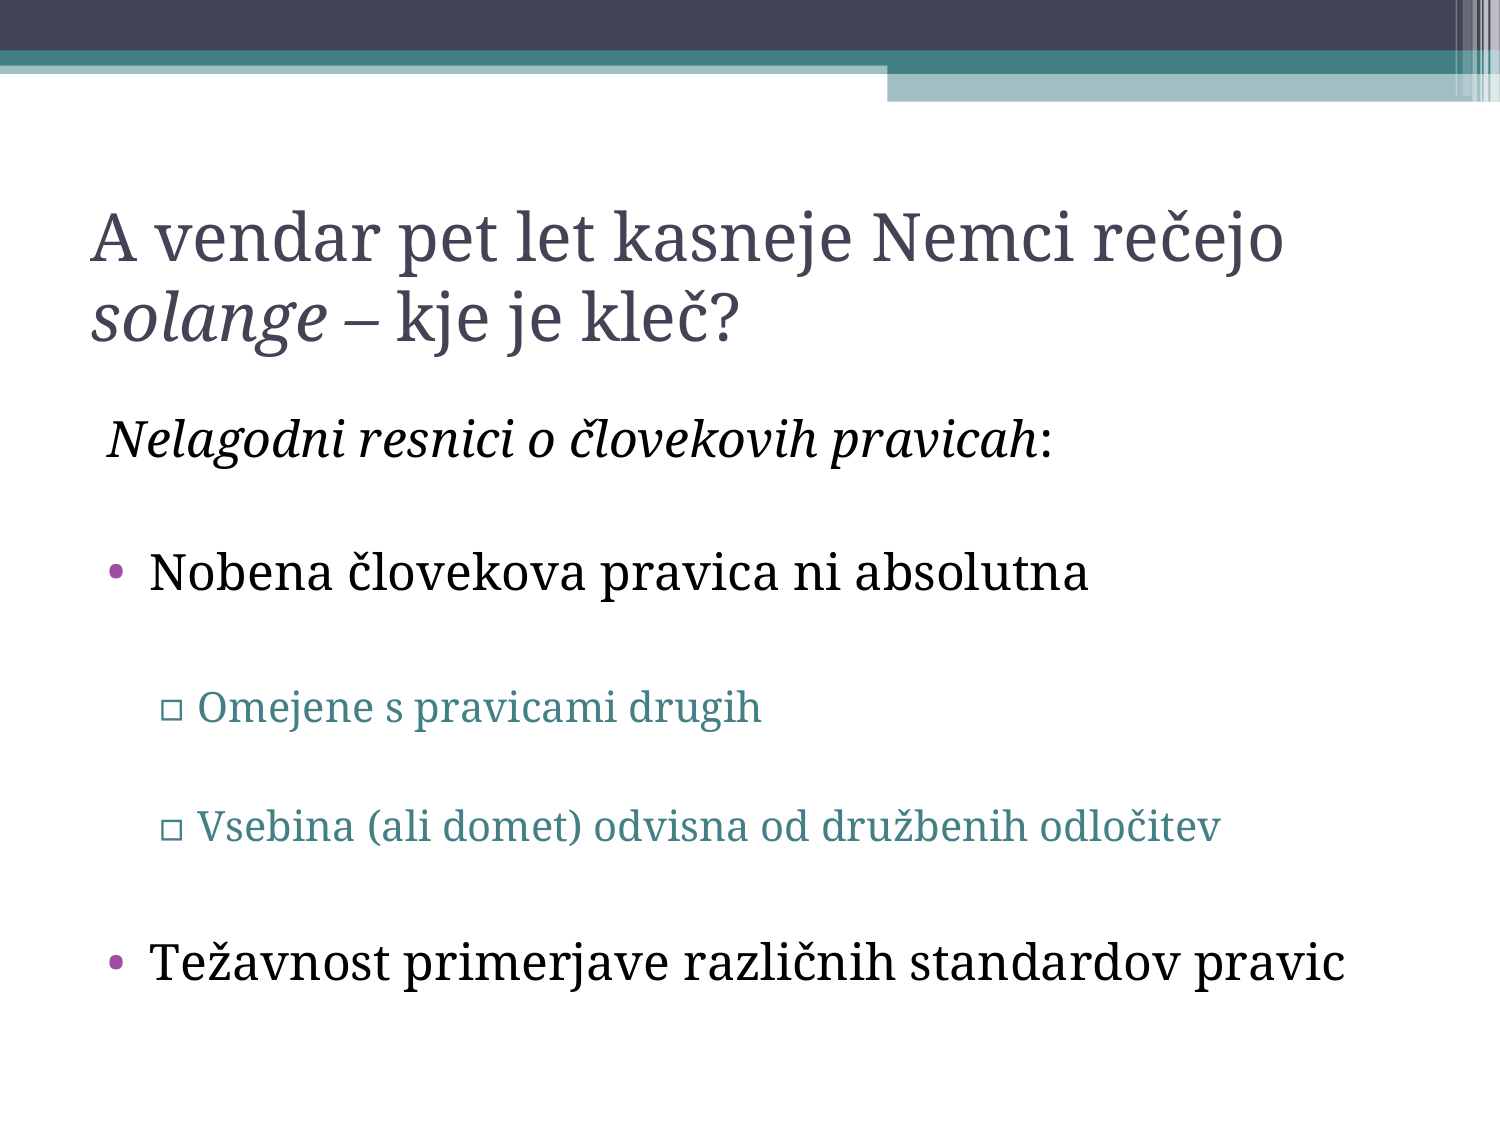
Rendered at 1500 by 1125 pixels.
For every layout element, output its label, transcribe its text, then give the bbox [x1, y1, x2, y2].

title A vendar pet let kasneje Nemci rečejo solange – kje je kleč? [75, 187, 1426, 363]
list Nelagodni resnici o človekovih pravicah: Nobena človekova pravica ni absolutna Omejene s pravicami drugih Vsebina (ali domet) odvisna od družbenih odločitev Težavnost primerjave različnih standardov pravic [75, 369, 1426, 1079]
